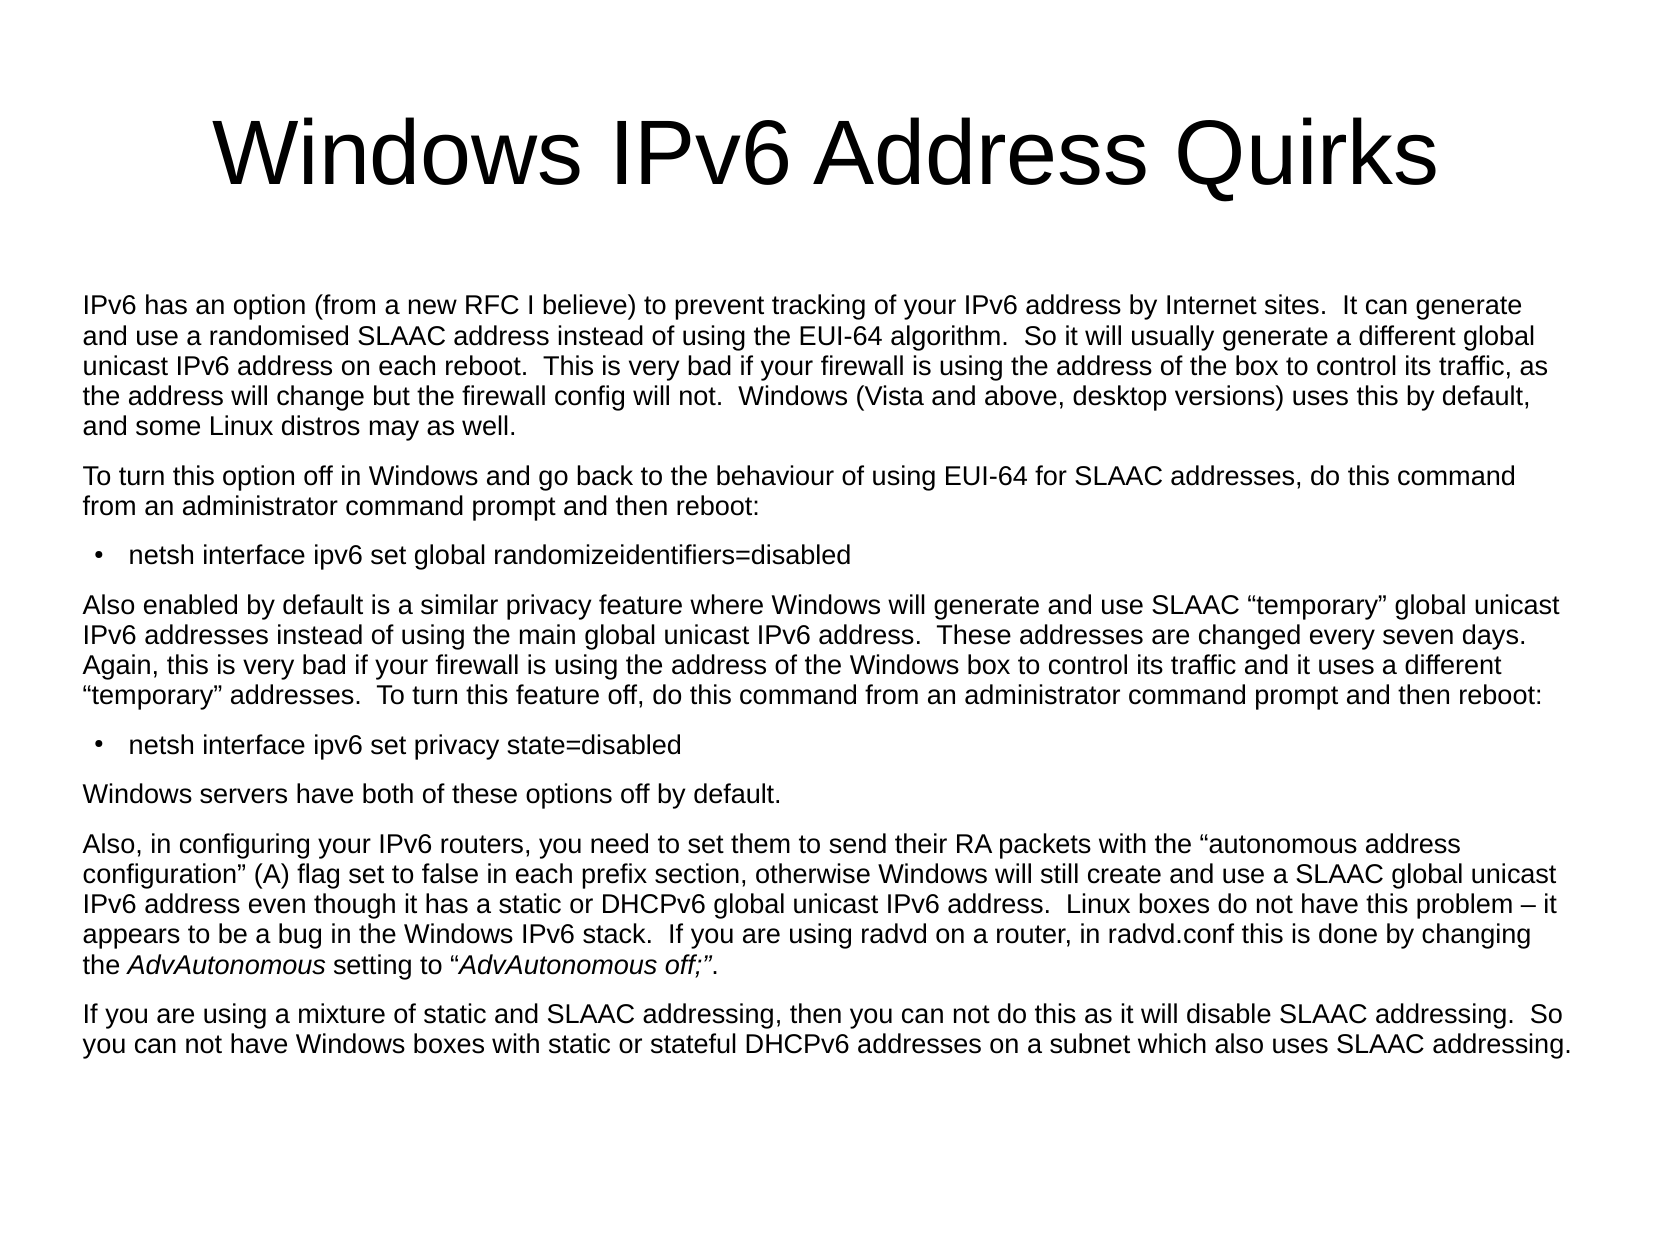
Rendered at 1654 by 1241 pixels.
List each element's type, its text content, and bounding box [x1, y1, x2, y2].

title Windows IPv6 Address Quirks [82, 49, 1571, 257]
list IPv6 has an option (from a new RFC I believe) to prevent tracking of your IPv6 address by Internet sites. It can generate and use a randomised SLAAC address instead of using the EUI-64 algorithm. So it will usually generate a different global unicast IPv6 address on each reboot. This is very bad if your firewall is using the address of the box to control its traffic, as the address will change but the firewall config will not. Windows (Vista and above, desktop versions) uses this by default, and some Linux distros may as well. To turn this option off in Windows and go back to the behaviour of using EUI-64 for SLAAC addresses, do this command from an administrator command prompt and then reboot: netsh interface ipv6 set global randomizeidentifiers=disabled Also enabled by default is a similar privacy feature where Windows will generate and use SLAAC “temporary” global unicast IPv6 addresses instead of using the main global unicast IPv6 address. These addresses are changed every seven days. Again, this is very bad if your firewall is using the address of the Windows box to control its traffic and it uses a different “temporary” addresses. To turn this feature off, do this command from an administrator command prompt and then reboot: netsh interface ipv6 set privacy state=disabled Windows servers have both of these options off by default. Also, in configuring your IPv6 routers, you need to set them to send their RA packets with the “autonomous address configuration” (A) flag set to false in each prefix section, otherwise Windows will still create and use a SLAAC global unicast IPv6 address even though it has a static or DHCPv6 global unicast IPv6 address. Linux boxes do not have this problem – it appears to be a bug in the Windows IPv6 stack. If you are using radvd on a router, in radvd.conf this is done by changing the AdvAutonomous setting to “AdvAutonomous off;”. If you are using a mixture of static and SLAAC addressing, then you can not do this as it will disable SLAAC addressing. So you can not have Windows boxes with static or stateful DHCPv6 addresses on a subnet which also uses SLAAC addressing. [82, 290, 1571, 1134]
